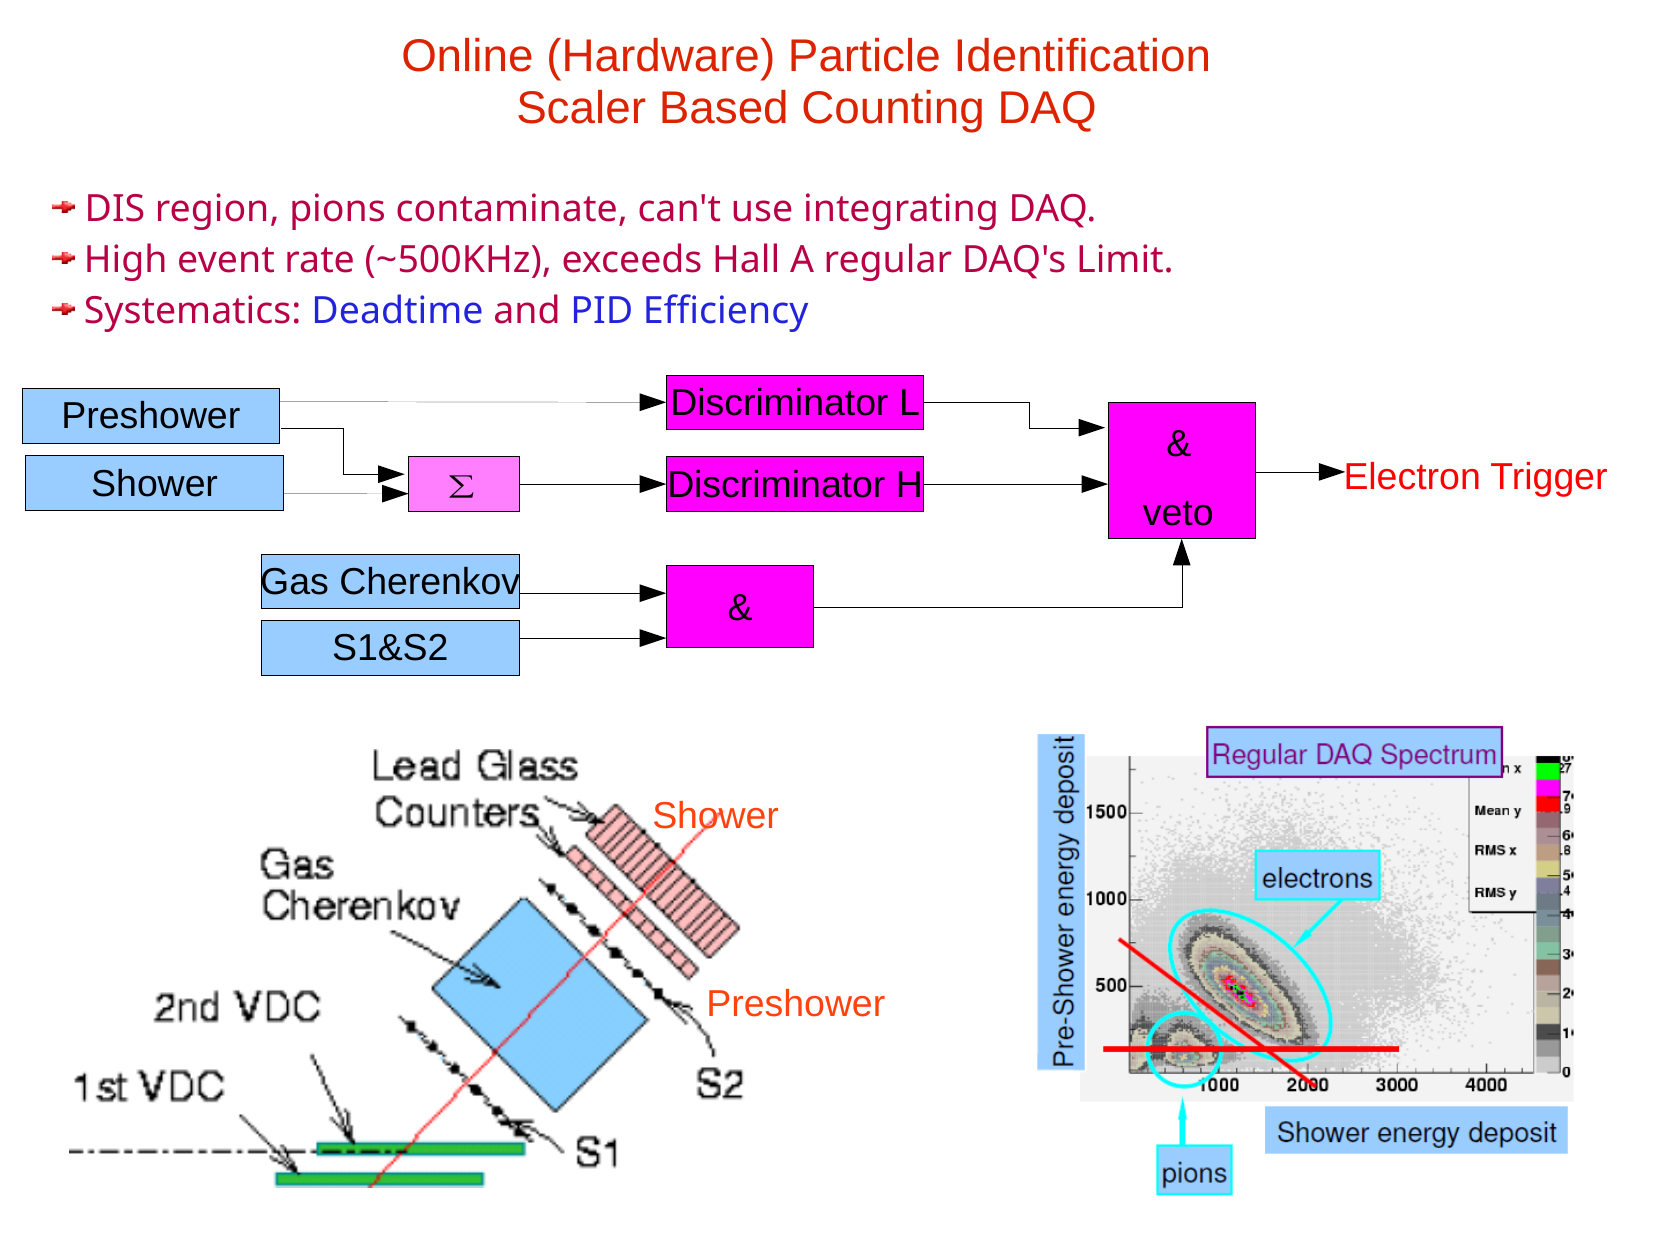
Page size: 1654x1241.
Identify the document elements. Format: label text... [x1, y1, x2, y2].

text_box Discriminator L [666, 375, 924, 430]
text_box Gas Cherenkov [261, 554, 520, 609]
text_box Preshower [691, 975, 901, 1032]
text_box DIS region, pions contaminate, can't use integrating DAQ. High event rate (~500KHz), exceeds Hall A regular DAQ's Limit. Systematics: Deadtime and PID Efficiency [37, 173, 1214, 356]
text_box Shower [637, 787, 795, 845]
text_box S1&S2 [261, 620, 520, 676]
text_box veto [1128, 484, 1239, 542]
text_box & [666, 565, 814, 648]
text_box Shower [25, 455, 284, 511]
text_box Electron Trigger [1328, 448, 1654, 506]
text_box & [1151, 415, 1212, 473]
text_box Online (Hardware) Particle Identification Scaler Based Counting DAQ [386, 22, 1287, 174]
text_box [1108, 402, 1256, 539]
picture [69, 749, 751, 1188]
text_box [408, 456, 520, 512]
text_box Preshower [22, 388, 280, 444]
picture [1012, 696, 1628, 1201]
chart [441, 474, 486, 500]
text_box Discriminator H [666, 456, 924, 512]
